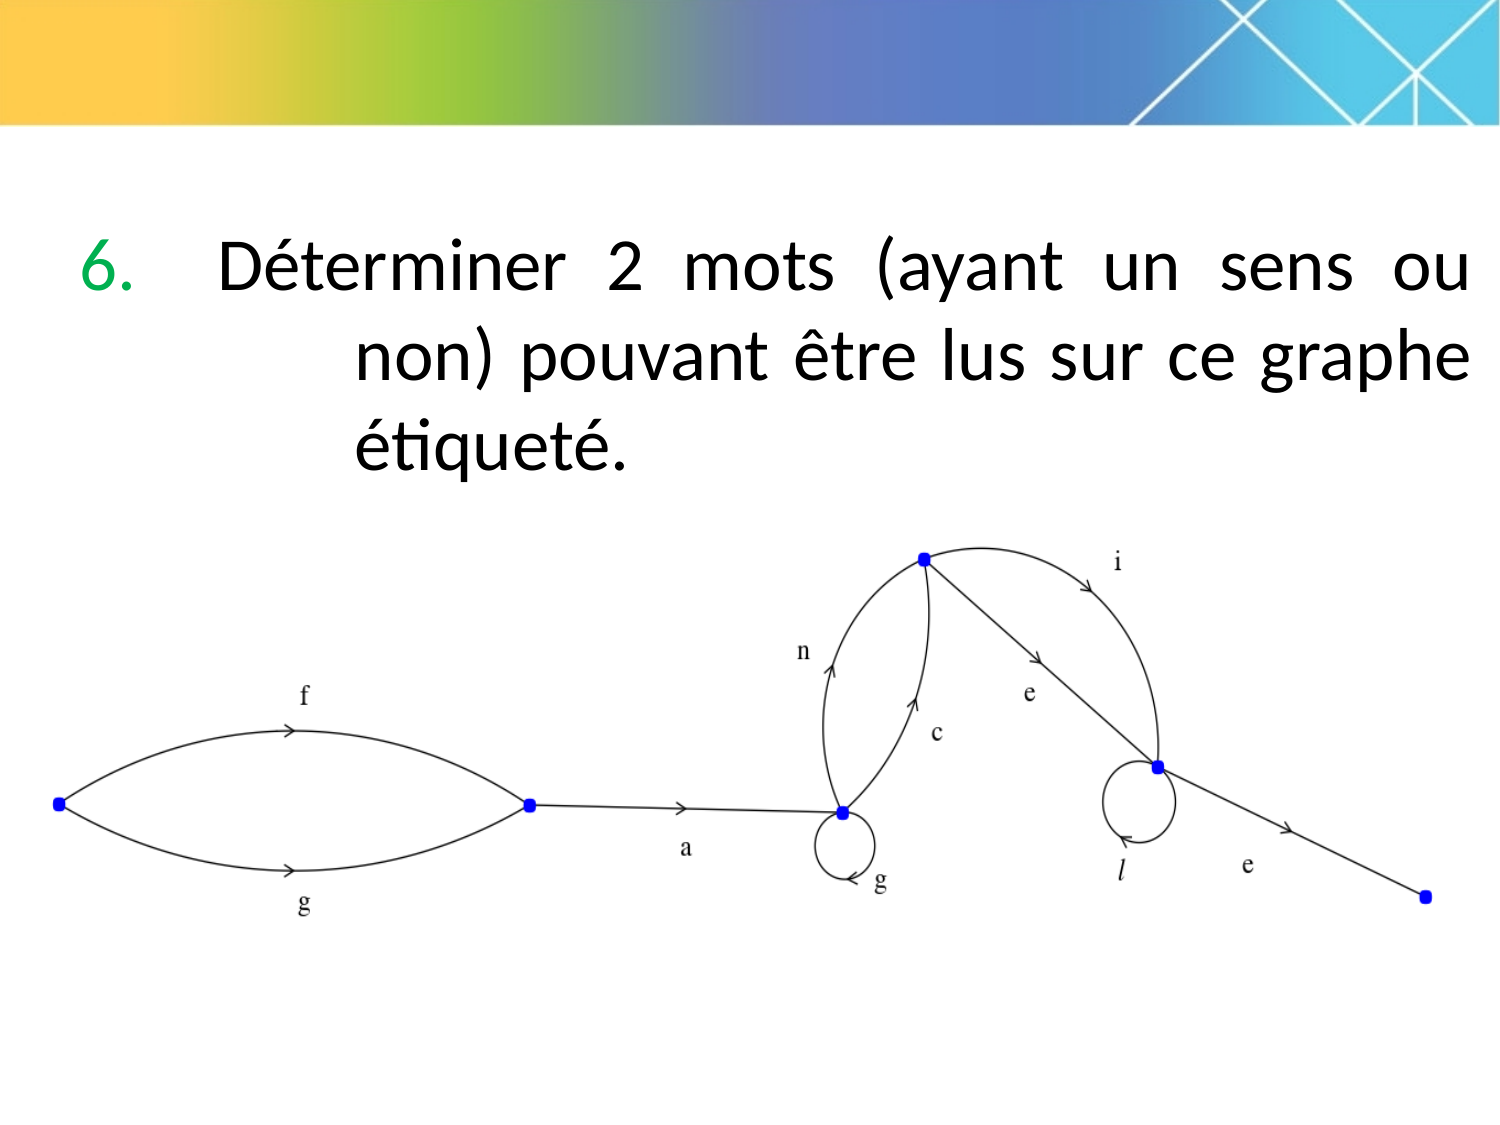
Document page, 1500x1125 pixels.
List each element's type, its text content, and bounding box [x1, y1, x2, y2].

picture [41, 527, 1466, 972]
title Déterminer 2 mots (ayant un sens ou non) pouvant être lus sur ce graphe étiqueté. [64, 208, 1489, 395]
